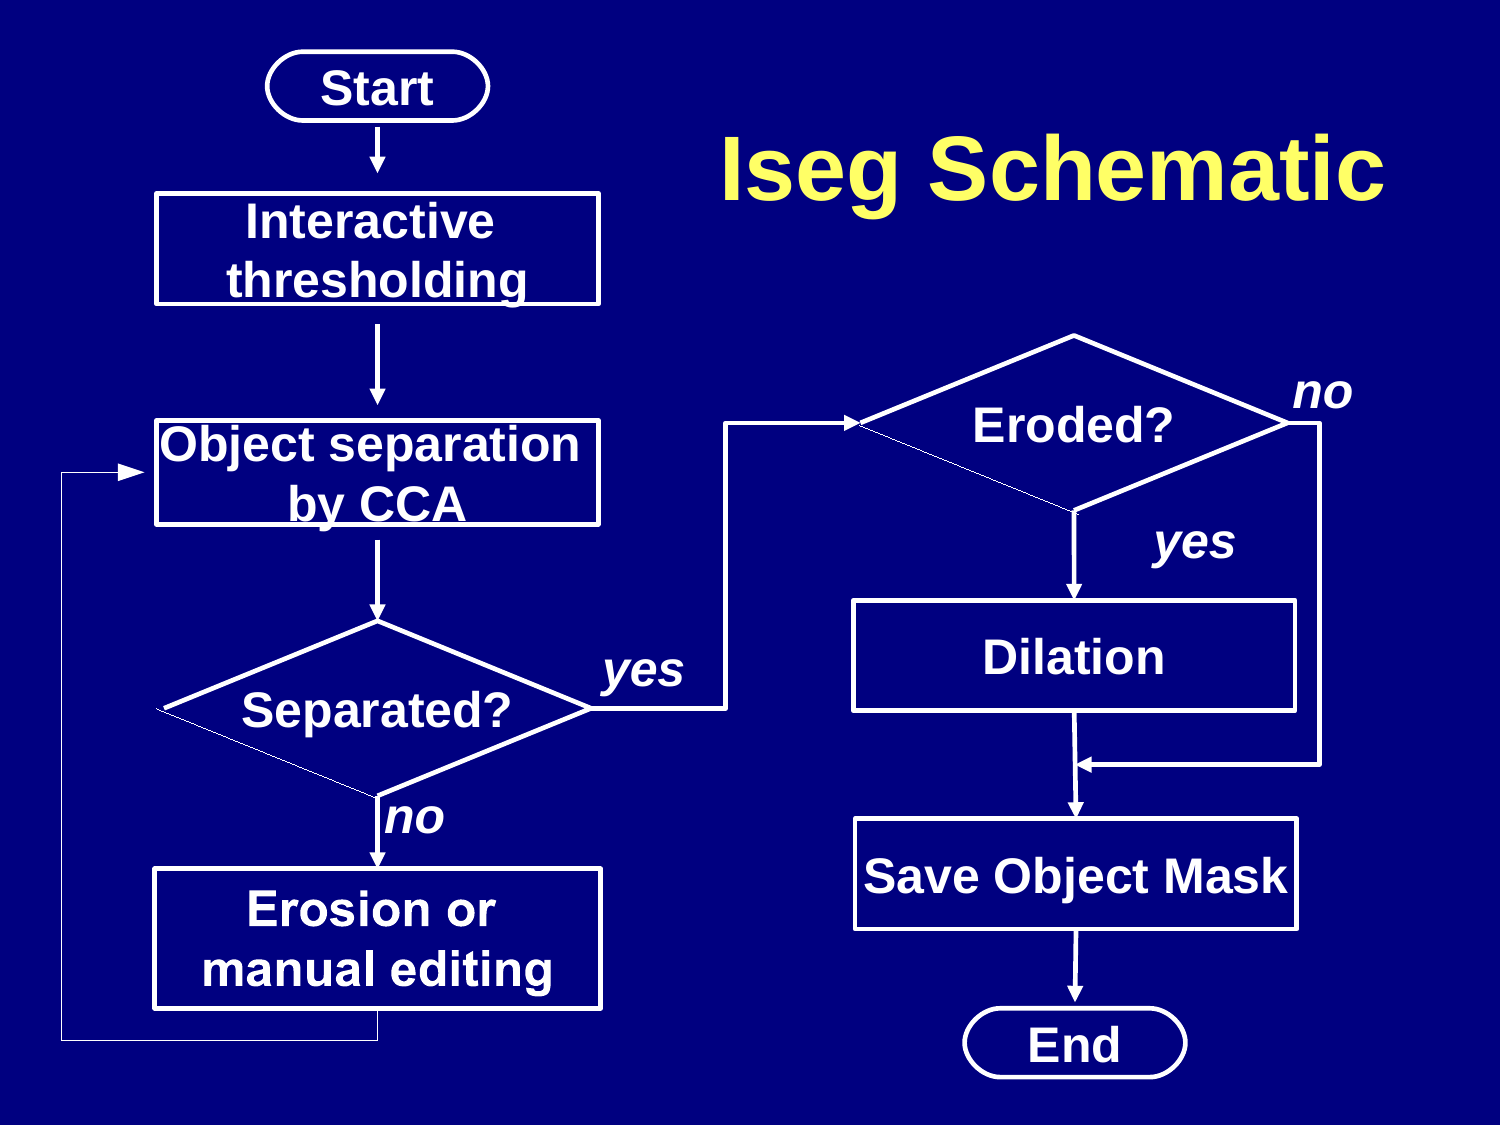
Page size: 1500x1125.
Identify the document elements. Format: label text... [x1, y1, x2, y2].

text_box End [975, 1002, 1175, 1084]
text_box [360, 890, 368, 897]
text_box [335, 959, 361, 987]
text_box [496, 959, 520, 986]
text_box [307, 959, 331, 987]
text_box [204, 959, 243, 986]
text_box no [1247, 352, 1398, 434]
text_box [366, 950, 373, 986]
text_box no [1247, 410, 1279, 434]
text_box [276, 959, 301, 986]
text_box yes [568, 629, 719, 711]
text_box [447, 899, 475, 927]
text_box [282, 899, 299, 927]
text_box [525, 959, 551, 997]
text_box Save Object Mask [837, 818, 1316, 930]
text_box [451, 959, 459, 986]
text_box Separated? [219, 664, 536, 753]
text_box [479, 899, 497, 927]
text_box [249, 890, 277, 927]
text_box [404, 899, 429, 927]
text_box Interactive thresholding [156, 173, 599, 325]
title Iseg Schematic [631, 75, 1476, 228]
text_box no [339, 777, 490, 859]
text_box [300, 899, 328, 927]
text_box [451, 950, 459, 957]
text_box Start [277, 45, 478, 127]
text_box [391, 959, 416, 987]
text_box [372, 899, 400, 927]
text_box Dilation [853, 600, 1296, 711]
text_box [462, 950, 479, 987]
text_box [329, 899, 355, 927]
text_box [246, 959, 272, 987]
text_box [482, 950, 490, 957]
text_box yes [1120, 501, 1271, 583]
text_box Object separation by CCA [144, 406, 611, 538]
text_box Eroded? [952, 379, 1196, 467]
text_box [482, 959, 490, 986]
text_box [360, 900, 368, 927]
text_box [419, 950, 446, 987]
